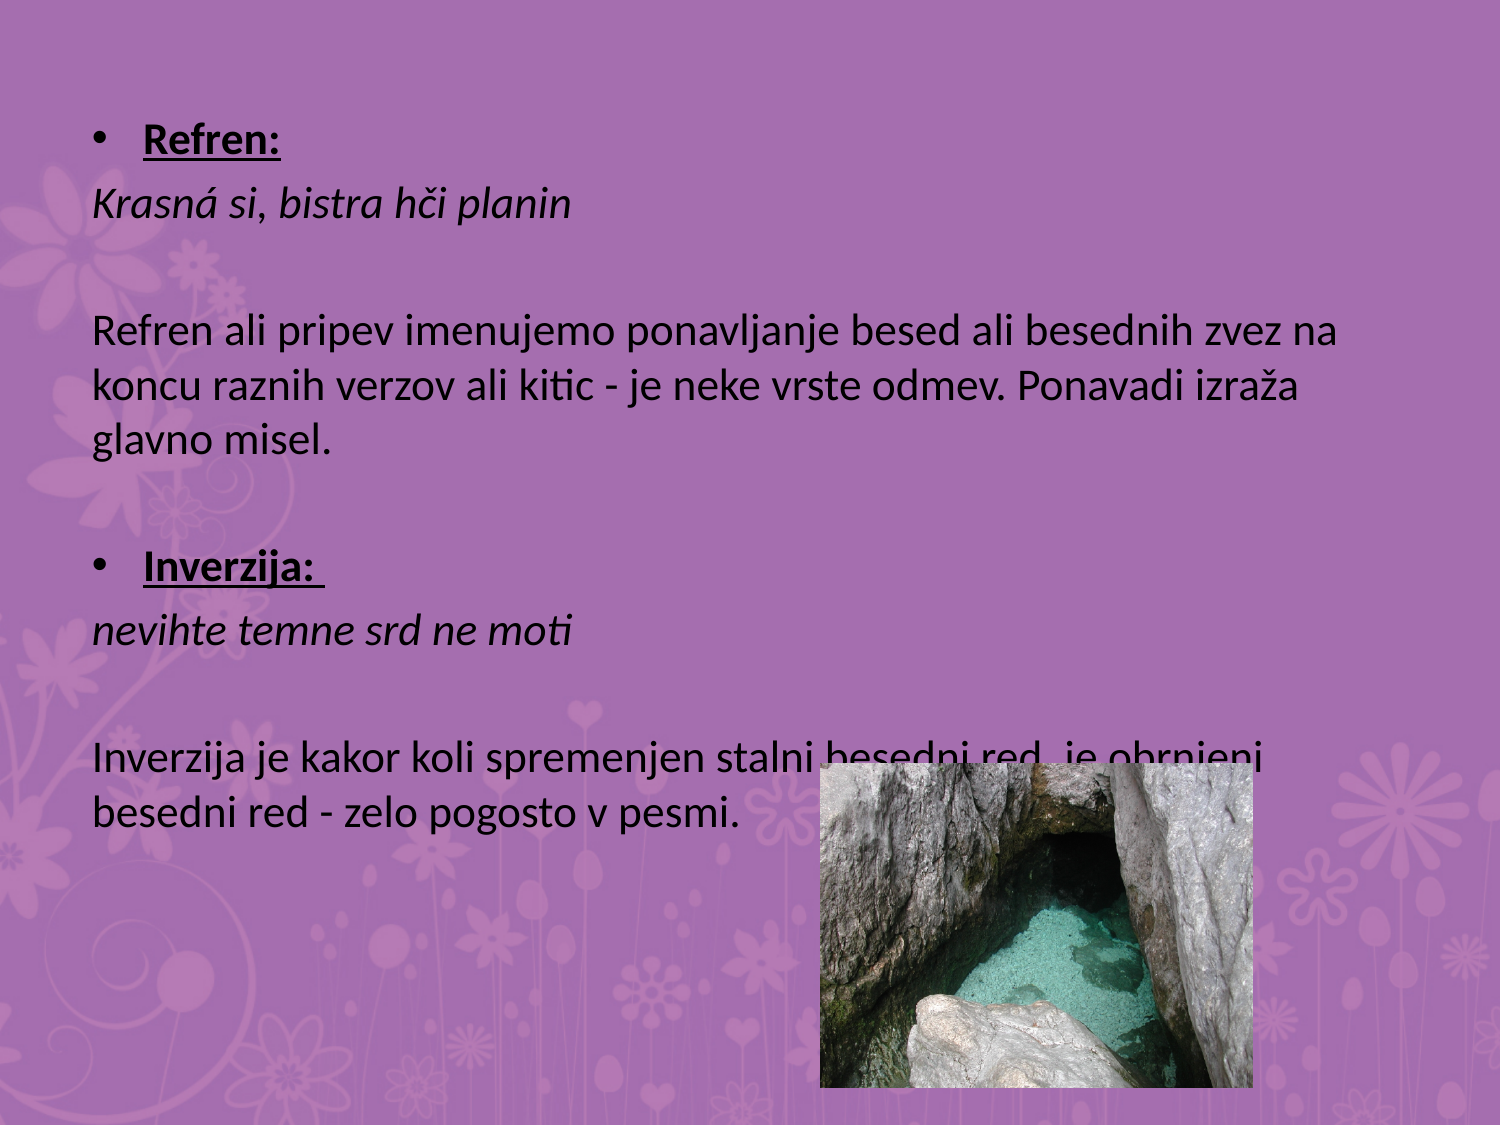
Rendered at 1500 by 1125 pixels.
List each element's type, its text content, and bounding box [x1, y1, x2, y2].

picture [0, 0, 1500, 1125]
list Refren: Krasná si, bistra hči planin Refren ali pripev imenujemo ponavljanje besed ali besednih zvez na koncu raznih verzov ali kitic - je neke vrste odmev. Ponavadi izraža glavno misel. Inverzija: nevihte temne srd ne moti Inverzija je kakor koli spremenjen stalni besedni red, je obrnjeni besedni red - zelo pogosto v pesmi. [76, 101, 1427, 845]
